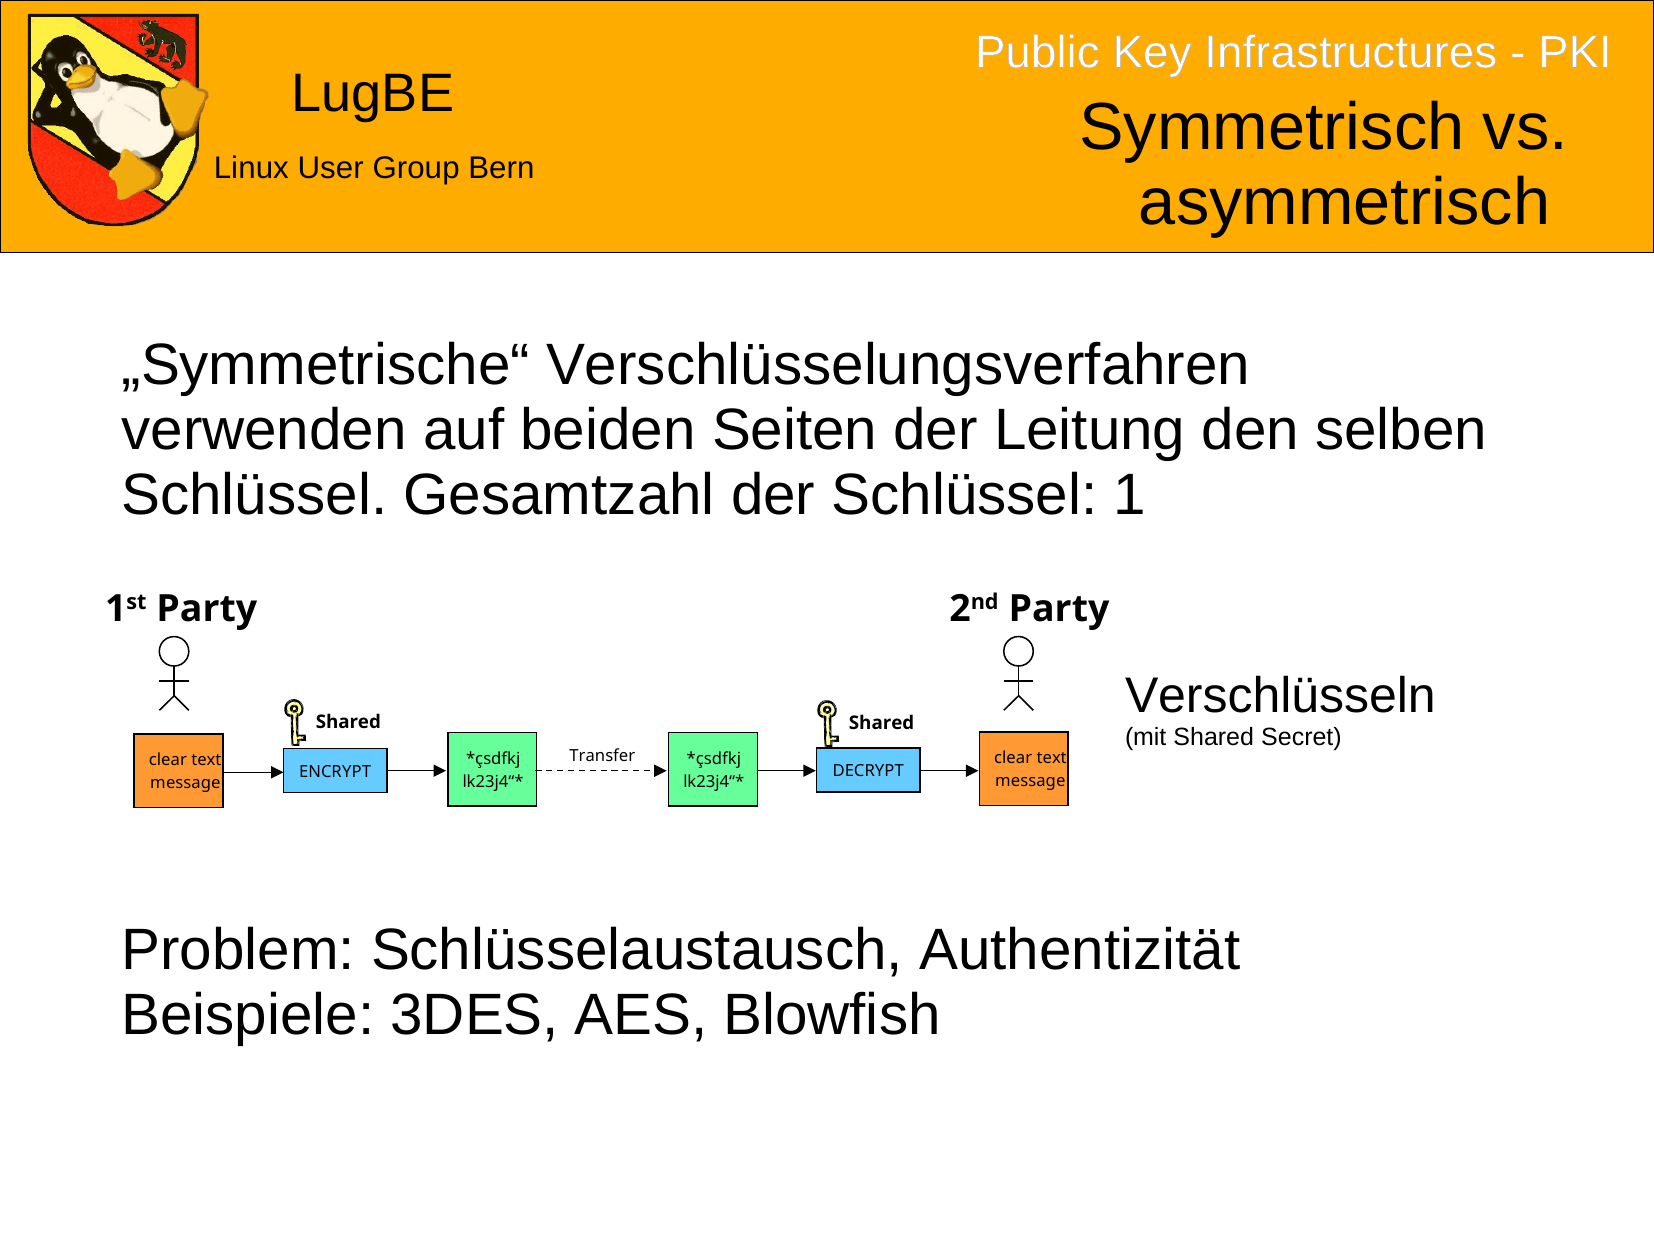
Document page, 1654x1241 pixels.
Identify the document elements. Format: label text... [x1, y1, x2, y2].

text_box 1st Party [90, 573, 273, 641]
text_box Shared [301, 700, 396, 742]
picture [816, 699, 841, 747]
title Symmetrisch vs. asymmetrisch [712, 89, 1569, 239]
text_box 2nd Party [934, 573, 1125, 640]
text_box clear text message [979, 731, 1069, 806]
text_box DECRYPT [816, 747, 920, 793]
subtitle „Symmetrische“ Verschlüsselungsverfahren verwenden auf beiden Seiten der Leitung den selben Schlüssel. Gesamtzahl der Schlüssel: 1 Problem: Schlüsselaustausch, Authentizität Beispiele: 3DES, AES, Blowfish [121, 300, 1534, 1209]
picture [283, 698, 307, 747]
text_box clear text message [134, 733, 223, 808]
text_box Shared [834, 701, 929, 743]
text_box *çsdfkj lk23j4“* [447, 732, 537, 807]
text_box ENCRYPT [283, 748, 387, 793]
text_box Transfer [554, 735, 651, 775]
text_box Verschlüsseln (mit Shared Secret) [1125, 667, 1501, 751]
text_box *çsdfkj lk23j4“* [668, 732, 758, 807]
